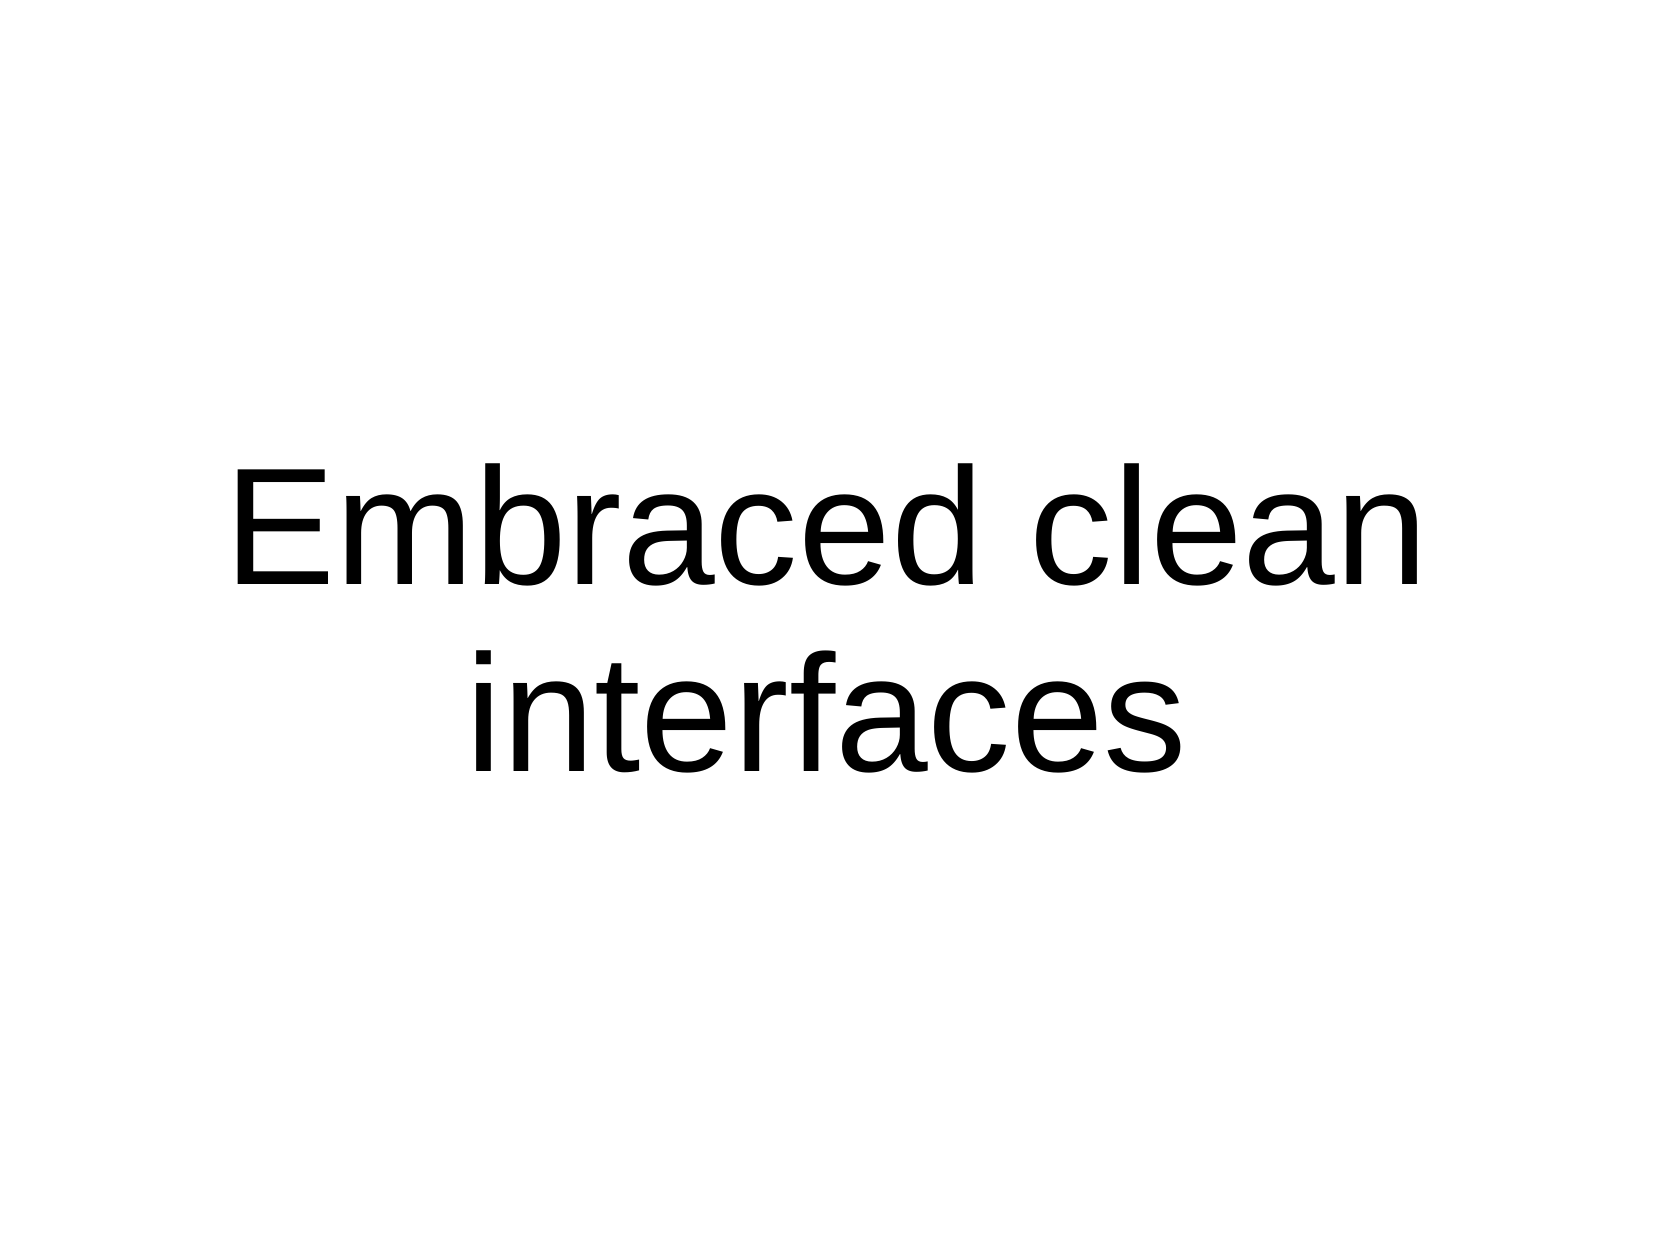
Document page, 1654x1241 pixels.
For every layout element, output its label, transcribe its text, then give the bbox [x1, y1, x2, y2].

title Embraced clean interfaces [0, 433, 1654, 807]
